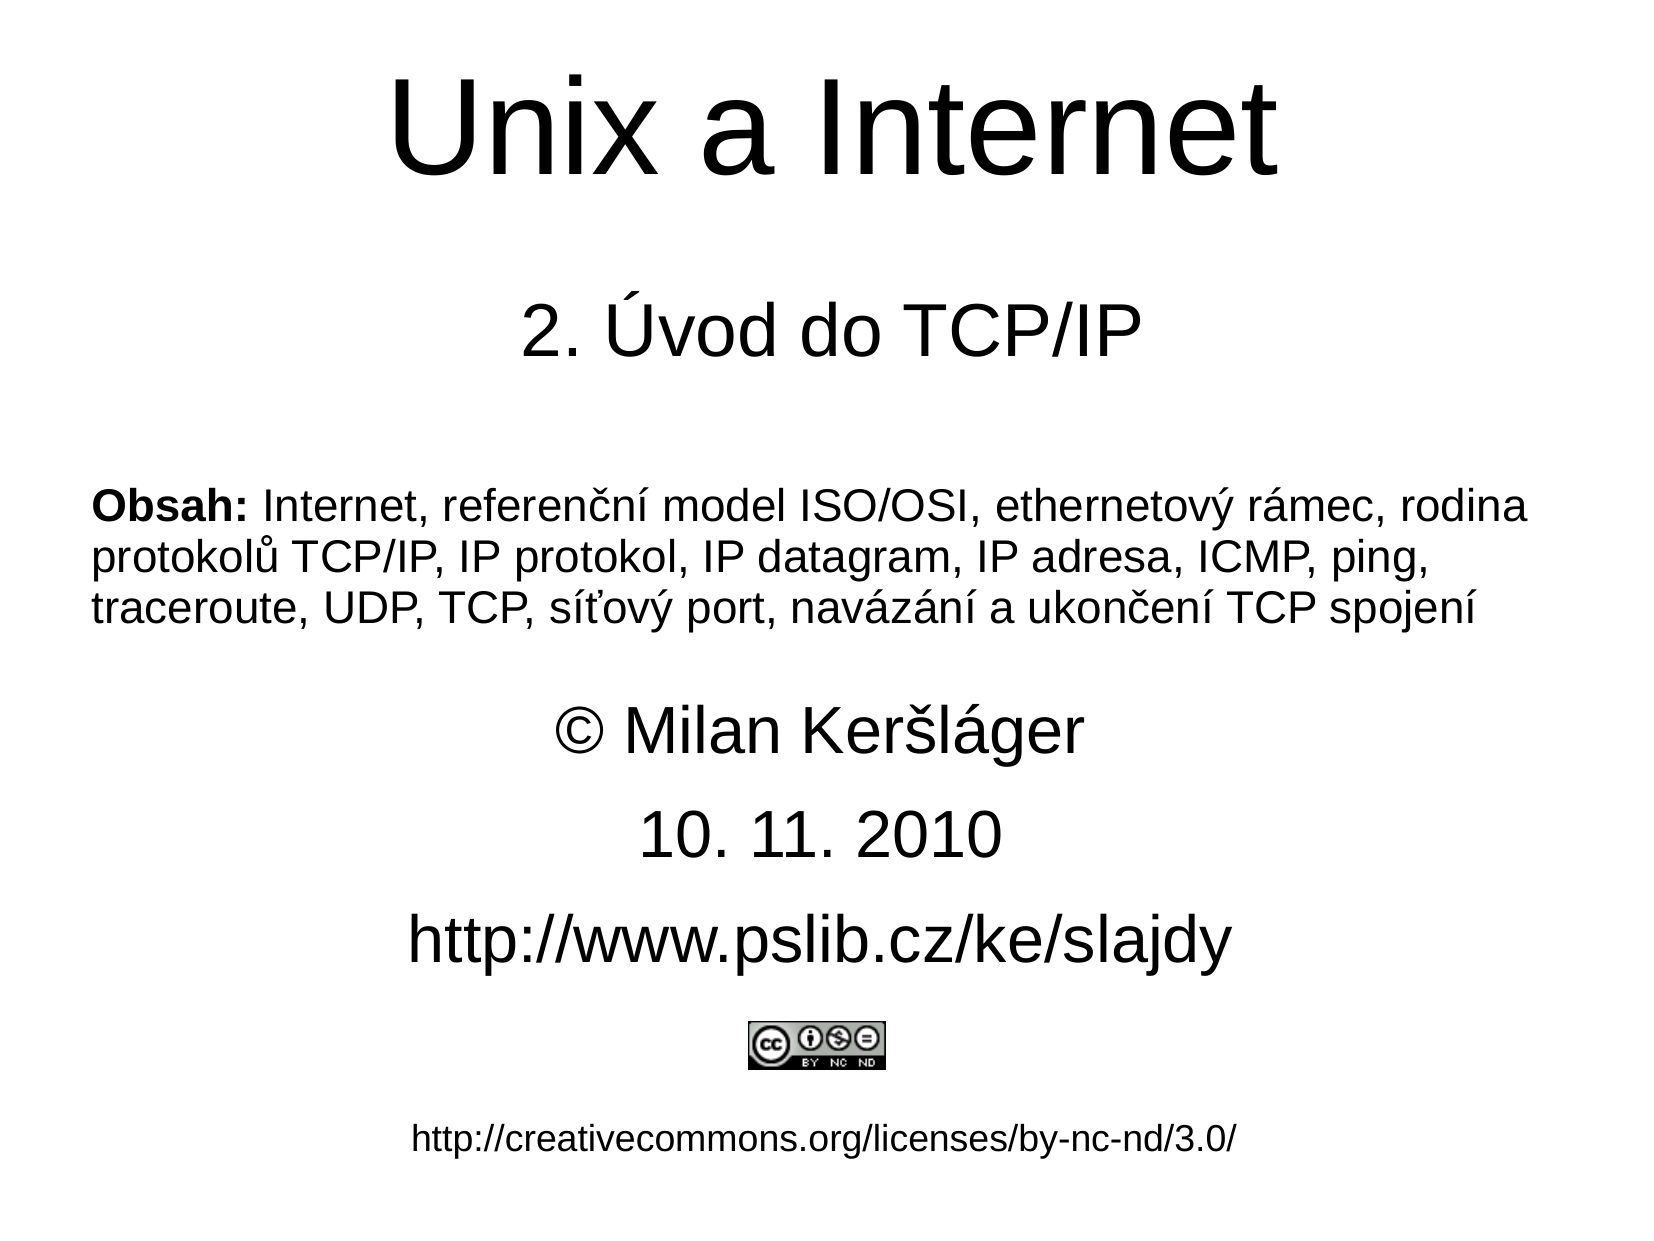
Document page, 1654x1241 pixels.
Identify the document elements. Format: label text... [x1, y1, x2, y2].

text_box Obsah: Internet, referenční model ISO/OSI, ethernetový rámec, rodina protokolů TCP/IP, IP protokol, IP datagram, IP adresa, ICMP, ping, traceroute, UDP, TCP, síťový port, navázání a ukončení TCP spojení [76, 472, 1583, 642]
picture [748, 1021, 886, 1071]
list © Milan Keršláger 10.11.2010 http://www.pslib.cz/ke/slajdy [76, 693, 1565, 1081]
text_box http://creativecommons.org/licenses/by-nc-nd/3.0/ [337, 1110, 1312, 1168]
title Unix a Internet 2. Úvod do TCP/IP [88, 9, 1577, 414]
